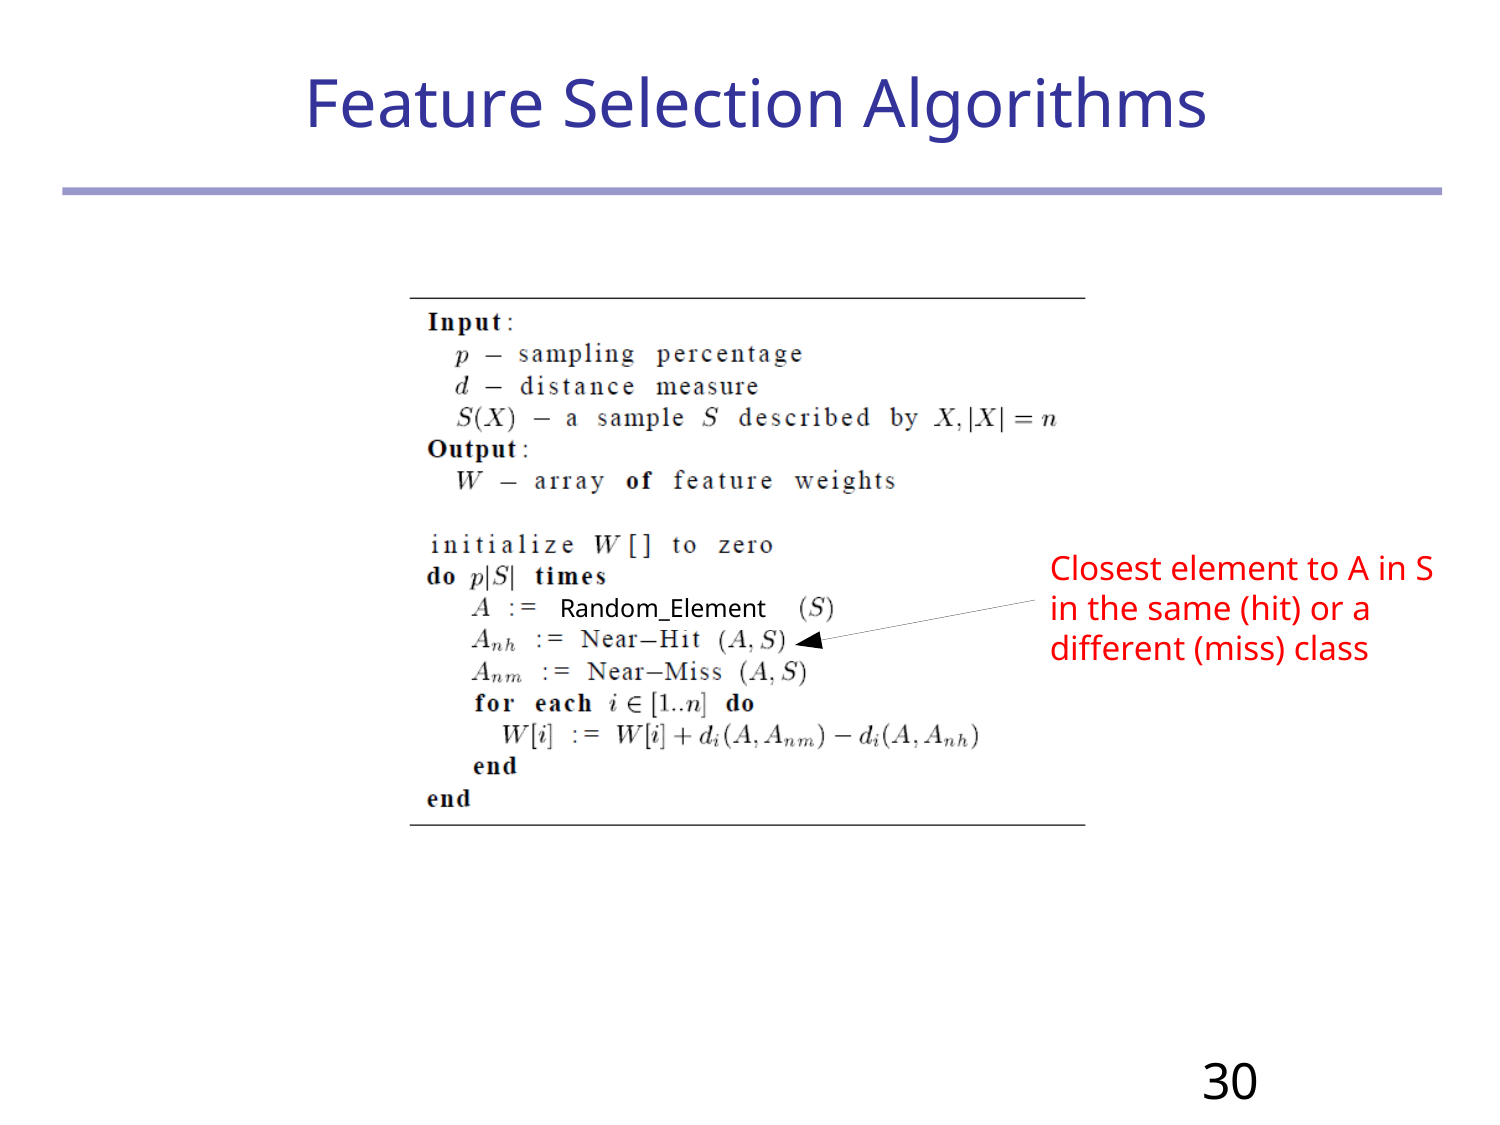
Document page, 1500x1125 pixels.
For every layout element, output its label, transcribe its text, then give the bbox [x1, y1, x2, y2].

text_box Closest element to A in S in the same (hit) or a different (miss) class [1035, 539, 1471, 675]
text_box Random_Element [545, 585, 798, 630]
picture [400, 289, 1104, 841]
text_box <number> [1187, 1050, 1500, 1125]
list [62, 148, 1426, 999]
title Feature Selection Algorithms [60, 32, 1456, 170]
